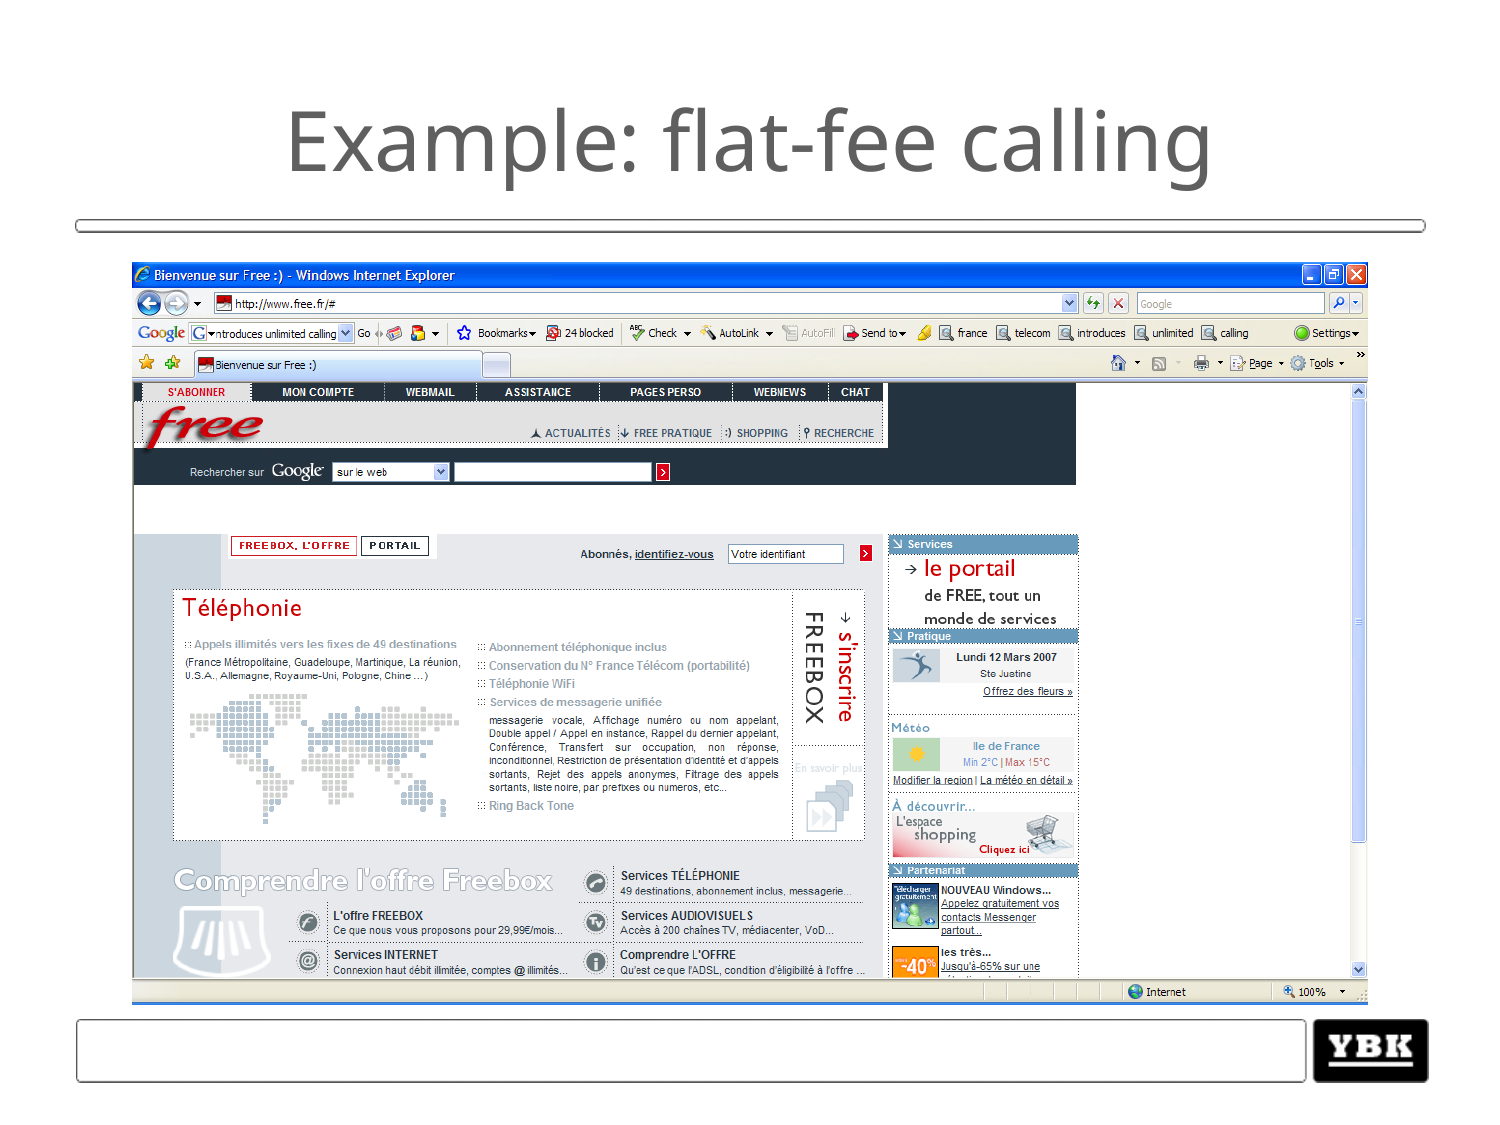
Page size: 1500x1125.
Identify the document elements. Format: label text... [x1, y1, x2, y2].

title Example: flat-fee calling [75, 45, 1426, 233]
picture [132, 262, 1368, 1005]
picture [76, 1019, 1429, 1083]
